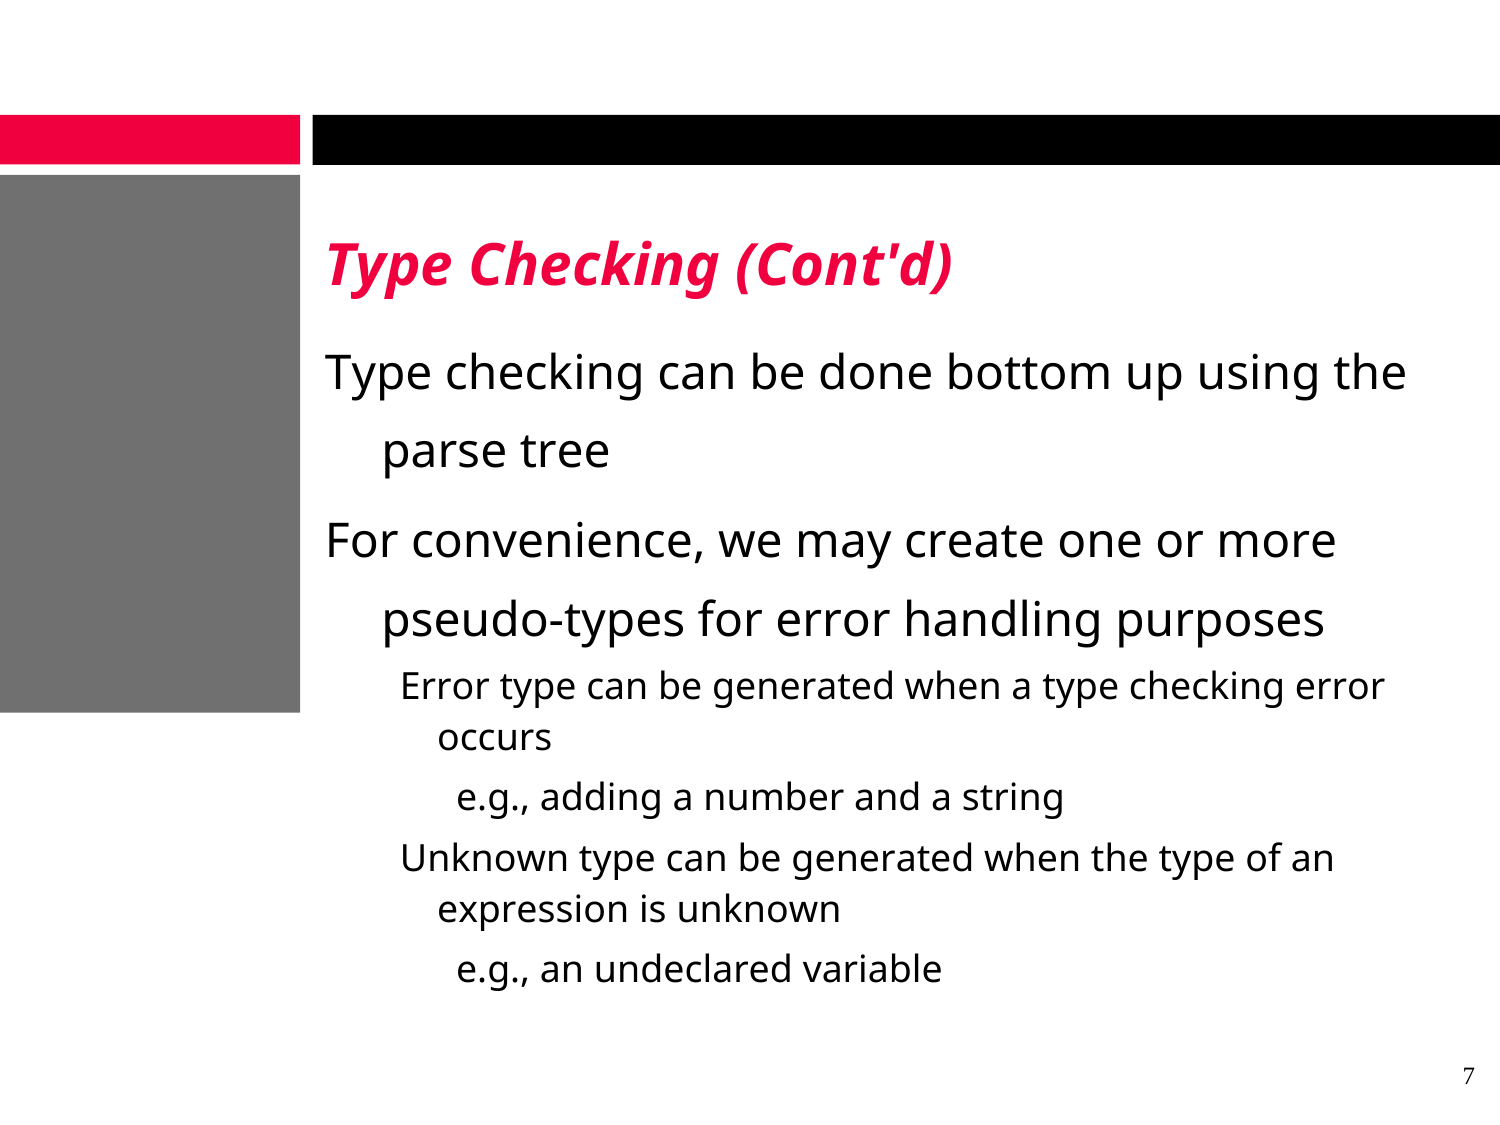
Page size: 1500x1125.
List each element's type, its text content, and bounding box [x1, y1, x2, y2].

list Type checking can be done bottom up using the parse tree For convenience, we may create one or more pseudo-types for error handling purposes Error type can be generated when a type checking error occurs e.g., adding a number and a string Unknown type can be generated when the type of an expression is unknown e.g., an undeclared variable [324, 324, 1450, 1051]
title Type Checking (Cont'd) [324, 187, 1450, 324]
